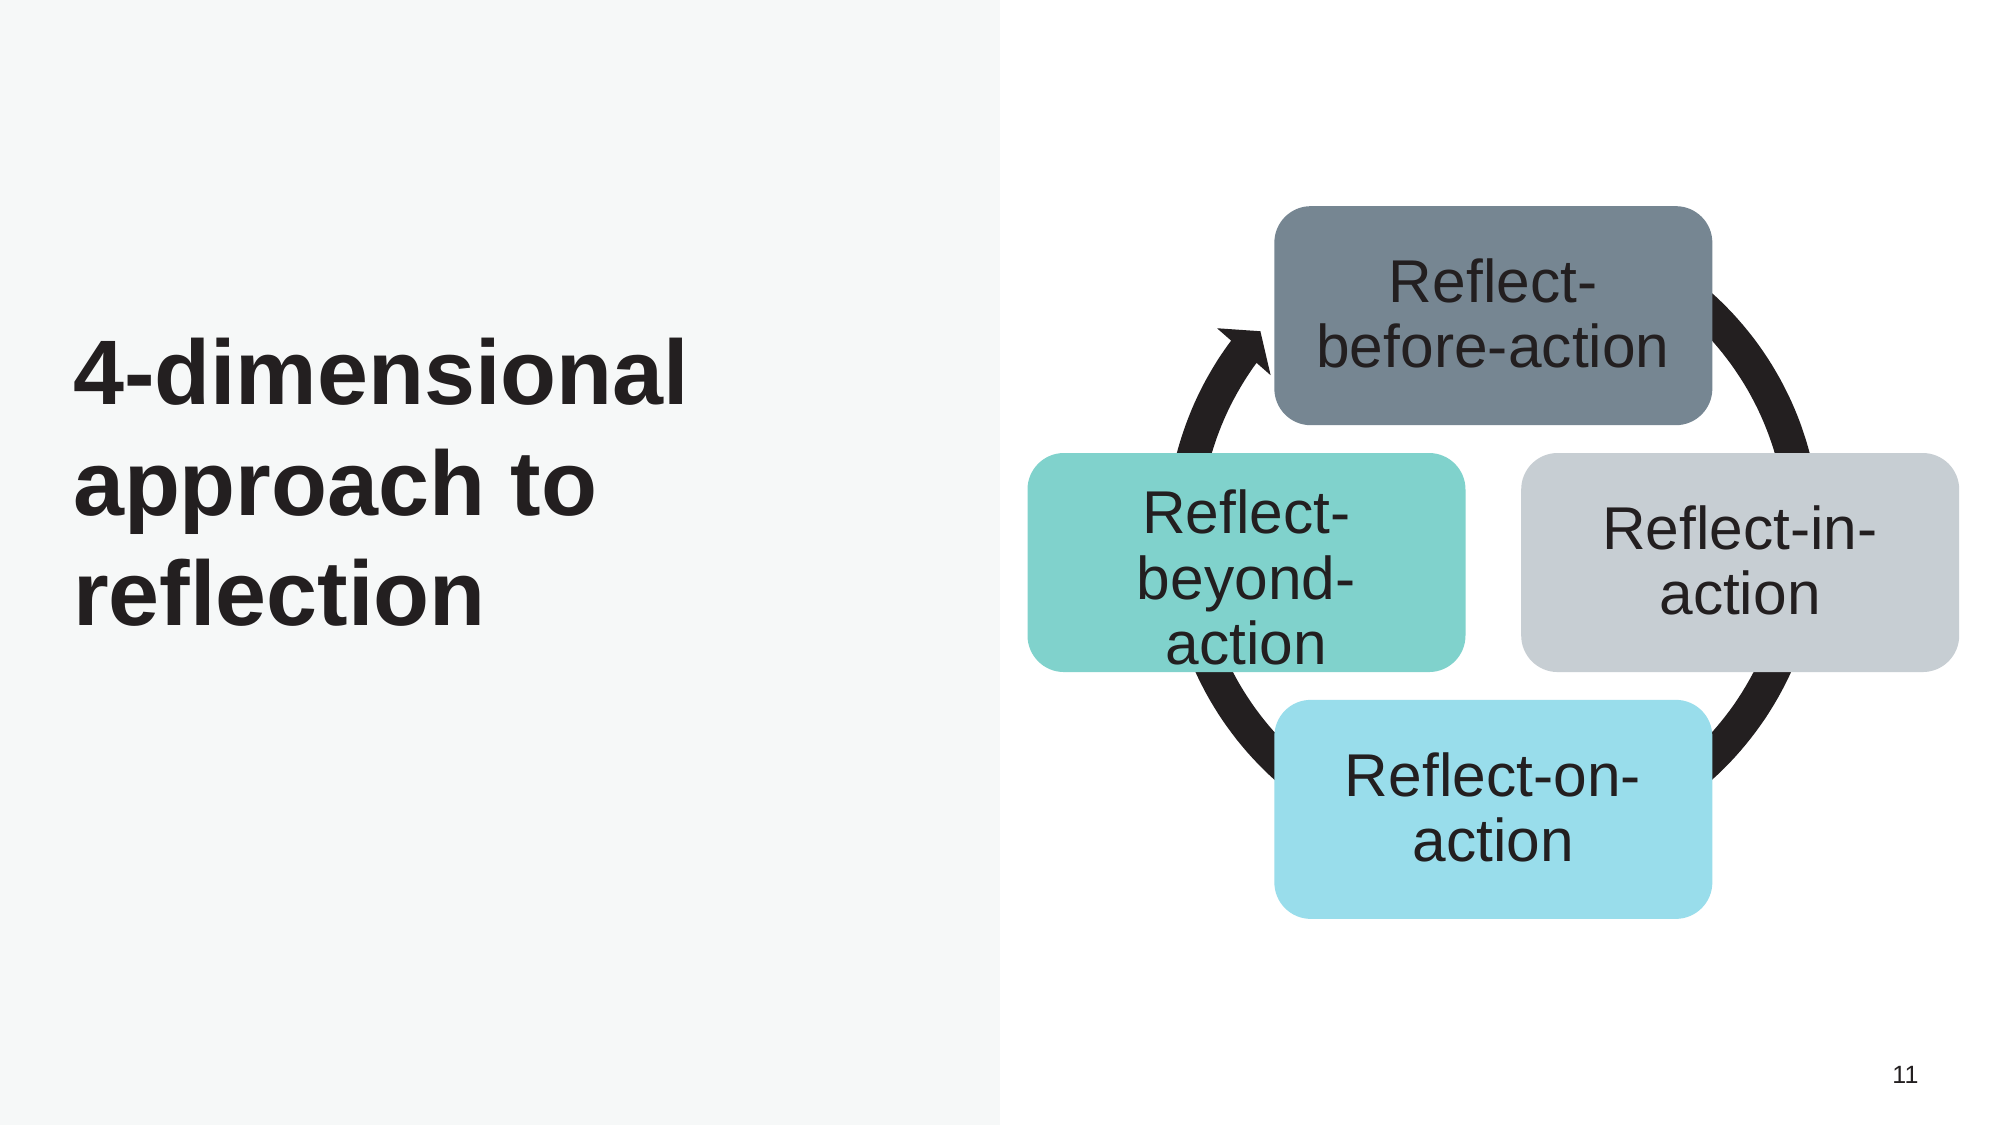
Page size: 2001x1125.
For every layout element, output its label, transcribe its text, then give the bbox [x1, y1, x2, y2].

text_box [1713, 673, 1790, 778]
text_box [1177, 329, 1270, 453]
title 4-dimensional approach to reflection [58, 305, 1001, 683]
text_box [1713, 295, 1809, 453]
text_box Reflect-beyond-action [1027, 453, 1466, 673]
text_box Reflect-on-action [1274, 699, 1713, 919]
text_box Reflect-before-action [1274, 206, 1713, 426]
text_box [1196, 673, 1274, 779]
text_box Reflect-in-action [1521, 453, 1960, 673]
